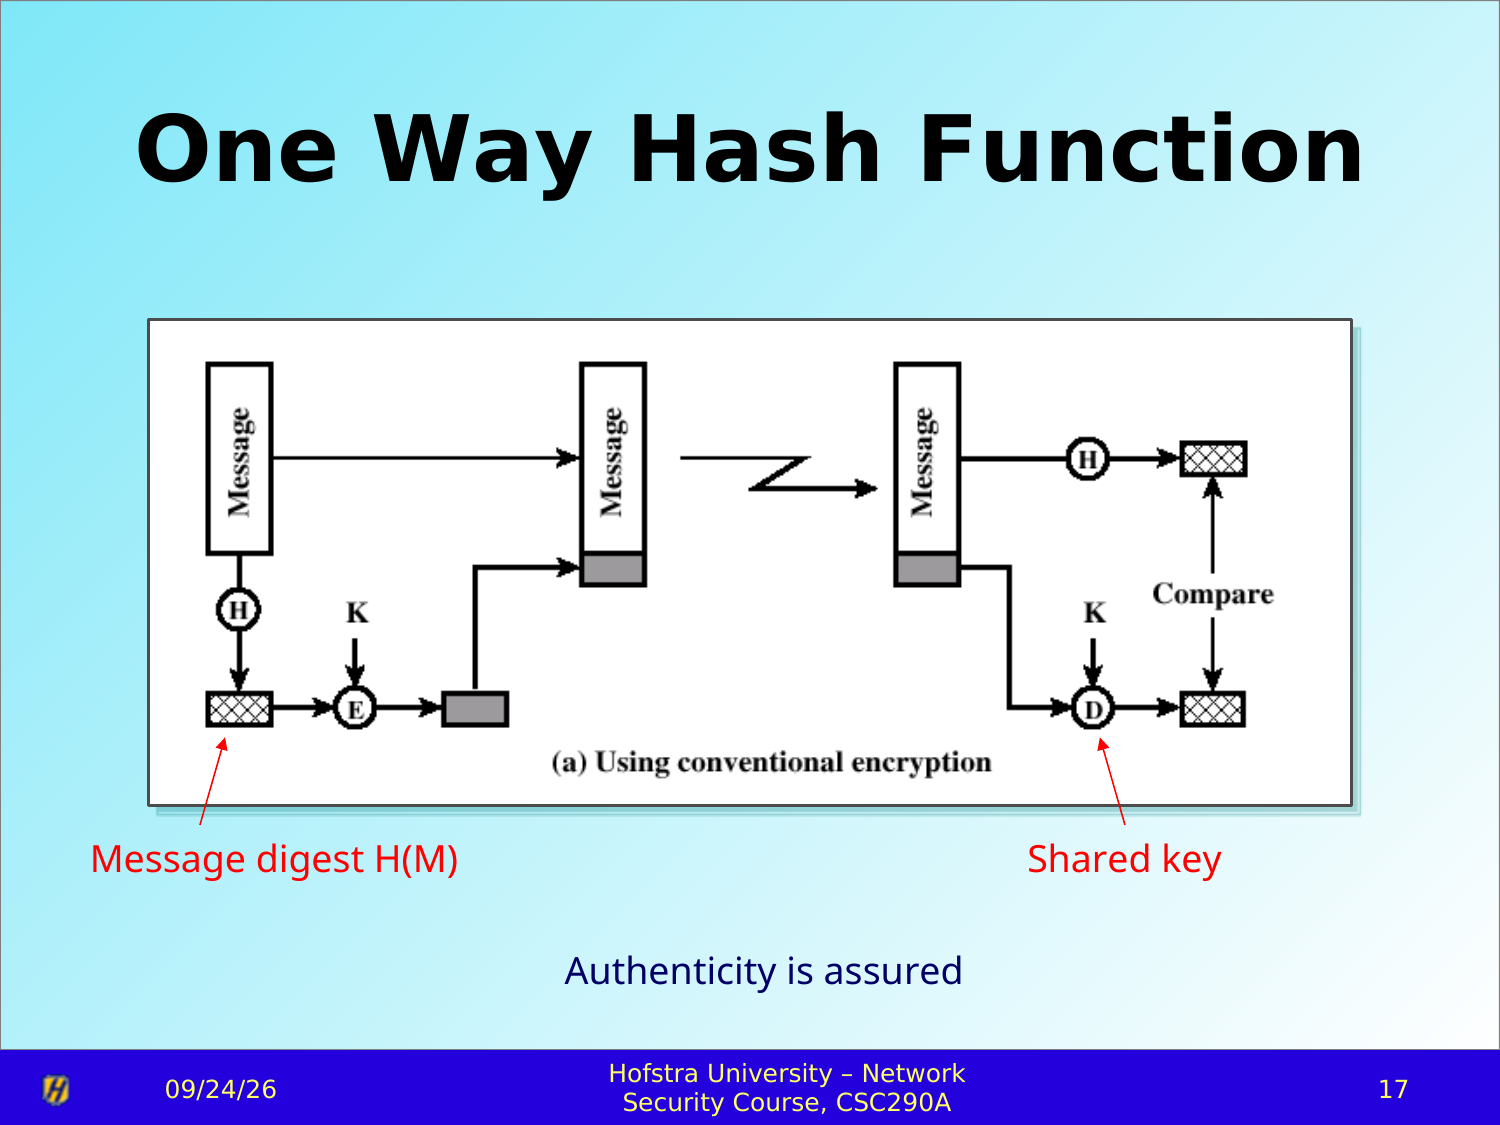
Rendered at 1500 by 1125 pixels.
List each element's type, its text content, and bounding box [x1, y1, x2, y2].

text_box Message digest H(M) [75, 824, 474, 892]
text_box Shared key [1012, 824, 1237, 892]
text_box Authenticity is assured [549, 937, 980, 1004]
picture [150, 320, 1351, 805]
picture [37, 1072, 76, 1110]
title One Way Hash Function [112, 85, 1391, 212]
